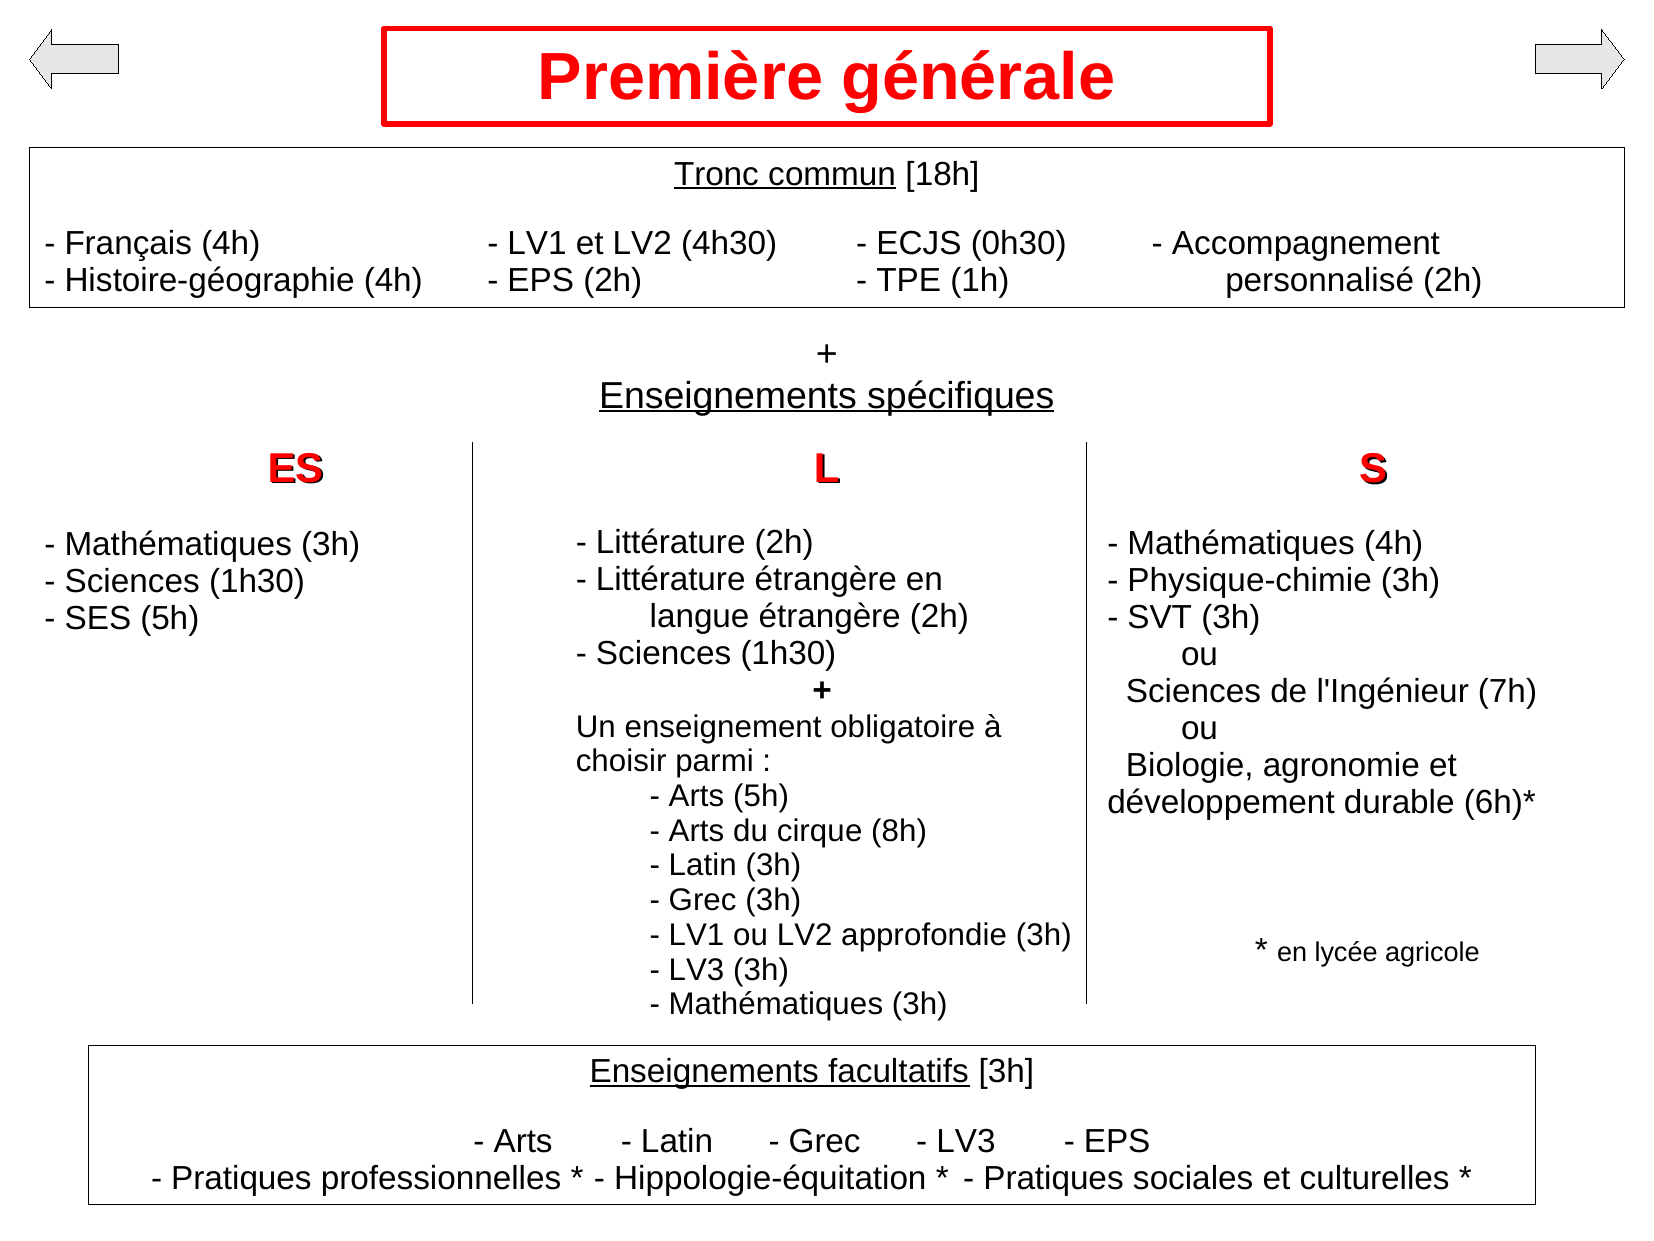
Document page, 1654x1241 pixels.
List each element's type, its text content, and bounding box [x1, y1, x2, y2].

text_box L - Littérature (2h) - Littérature étrangère en langue étrangère (2h) - Sciences (1h30) + Un enseignement obligatoire à choisir parmi : - Arts (5h) - Arts du cirque (8h) - Latin (3h) - Grec (3h) - LV1 ou LV2 approfondie (3h) - LV3 (3h) - Mathématiques (3h) [561, 437, 1093, 1032]
text_box [1535, 29, 1625, 89]
text_box + Enseignements spécifiques [29, 324, 1625, 424]
text_box Première générale [383, 28, 1270, 125]
text_box [29, 29, 119, 89]
text_box ES - Mathématiques (3h) - Sciences (1h30) - SES (5h) [29, 437, 561, 646]
text_box S - Mathématiques (4h) - Physique-chimie (3h) - SVT (3h) ou Sciences de l'Ingénieur (7h) ou Biologie, agronomie et développement durable (6h)* * en lycée agricole [1092, 437, 1654, 981]
text_box Tronc commun [18h] - Français (4h) - LV1 et LV2 (4h30) - ECJS (0h30) - Accompagnement - Histoire-géographie (4h) - EPS (2h) - TPE (1h) personnalisé (2h) [29, 147, 1625, 308]
text_box Enseignements facultatifs [3h] - Arts - Latin - Grec - LV3 - EPS - Pratiques professionnelles * - Hippologie-équitation * - Pratiques sociales et culturelles * [88, 1045, 1536, 1205]
